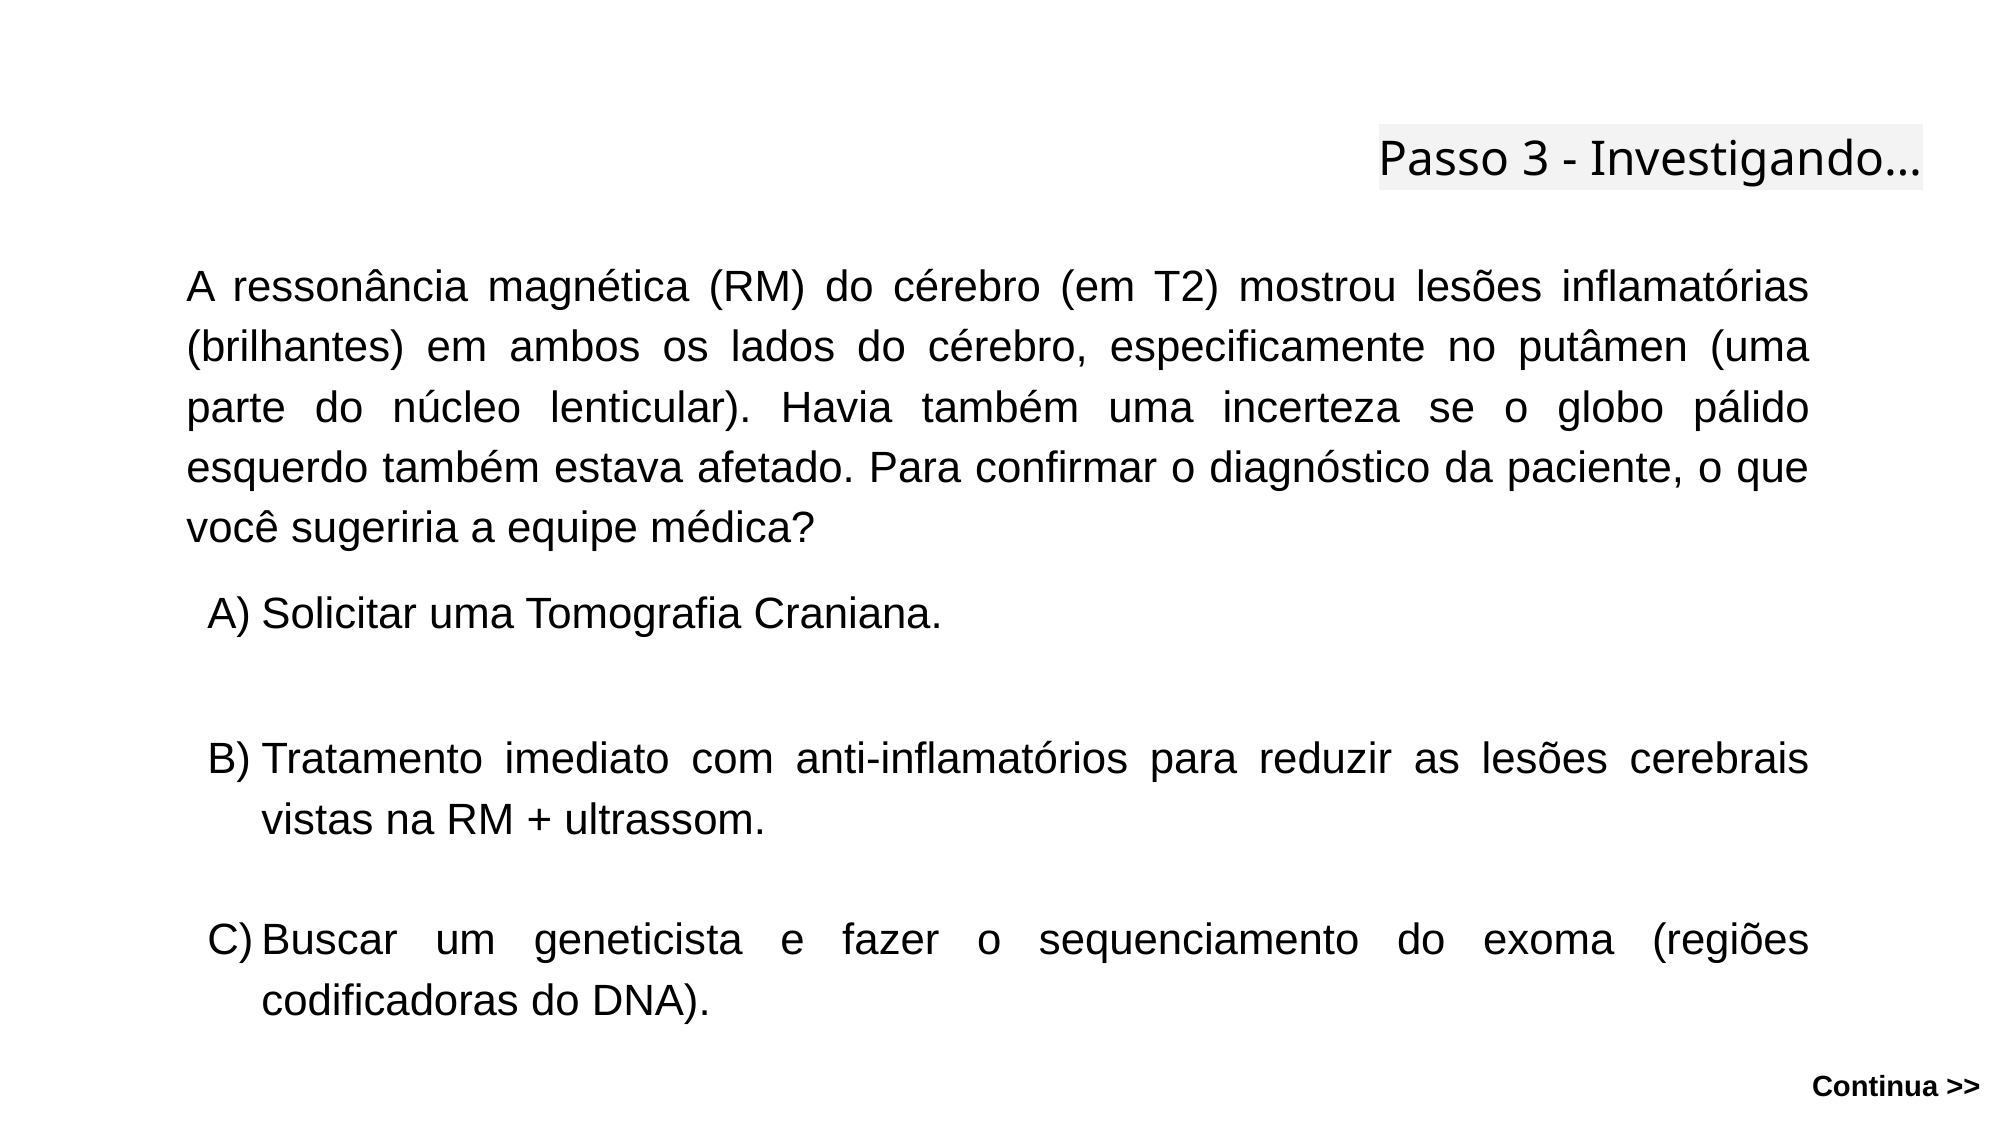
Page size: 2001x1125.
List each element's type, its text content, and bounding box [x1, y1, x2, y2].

list Passo 3 - Investigando… [1290, 126, 2000, 196]
text_box A ressonância magnética (RM) do cérebro (em T2) mostrou lesões inflamatórias (brilhantes) em ambos os lados do cérebro, especificamente no putâmen (uma parte do núcleo lenticular). Havia também uma incerteza se o globo pálido esquerdo também estava afetado. Para confirmar o diagnóstico da paciente, o que você sugeriria a equipe médica? Solicitar uma Tomografia Craniana. Tratamento imediato com anti-inflamatórios para reduzir as lesões cerebrais vistas na RM + ultrassom. Buscar um geneticista e fazer o sequenciamento do exoma (regiões codificadoras do DNA). [171, 234, 1826, 1040]
text_box Continua >> [1797, 1050, 2000, 1118]
